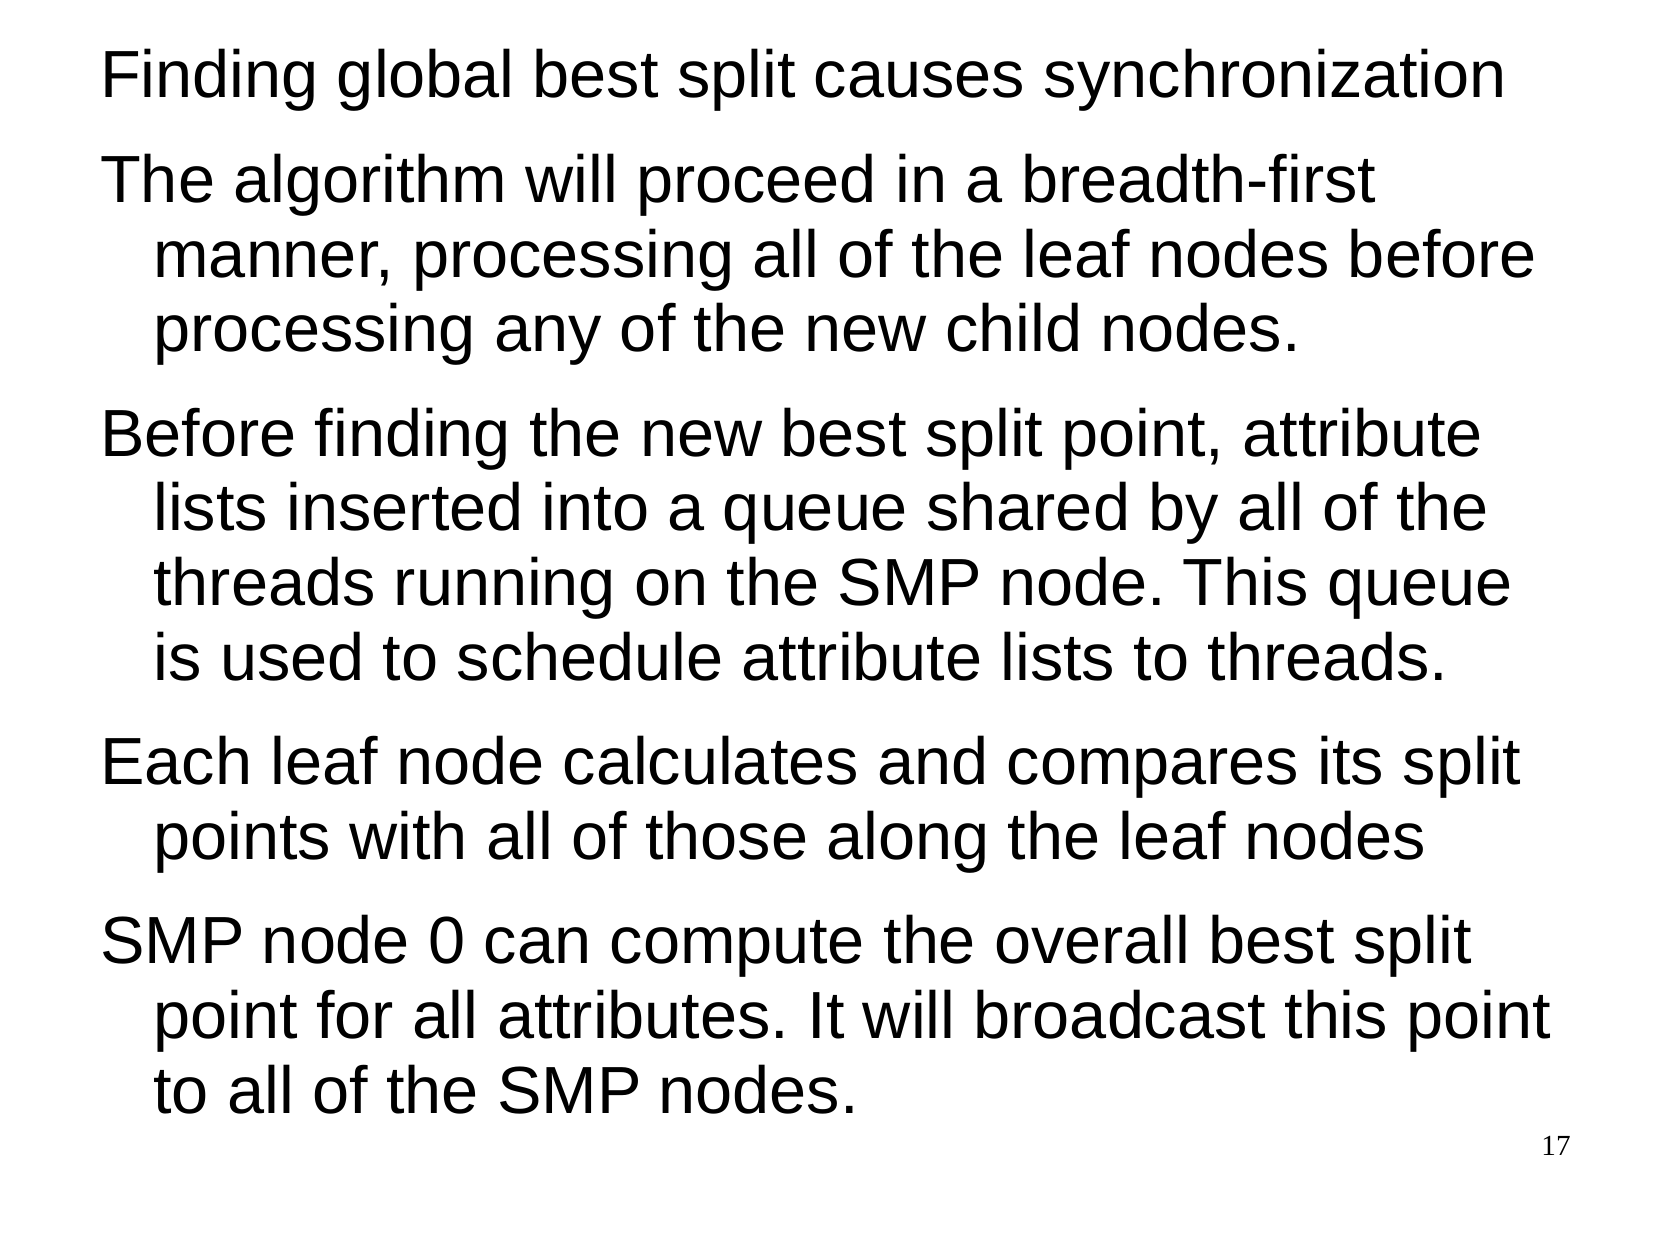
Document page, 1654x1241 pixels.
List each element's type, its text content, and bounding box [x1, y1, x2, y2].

list Finding global best split causes synchronization The algorithm will proceed in a breadth-first manner, processing all of the leaf nodes before processing any of the new child nodes. Before finding the new best split point, attribute lists inserted into a queue shared by all of the threads running on the SMP node. This queue is used to schedule attribute lists to threads. Each leaf node calculates and compares its split points with all of those along the leaf nodes SMP node 0 can compute the overall best split point for all attributes. It will broadcast this point to all of the SMP nodes. [82, 37, 1571, 1128]
